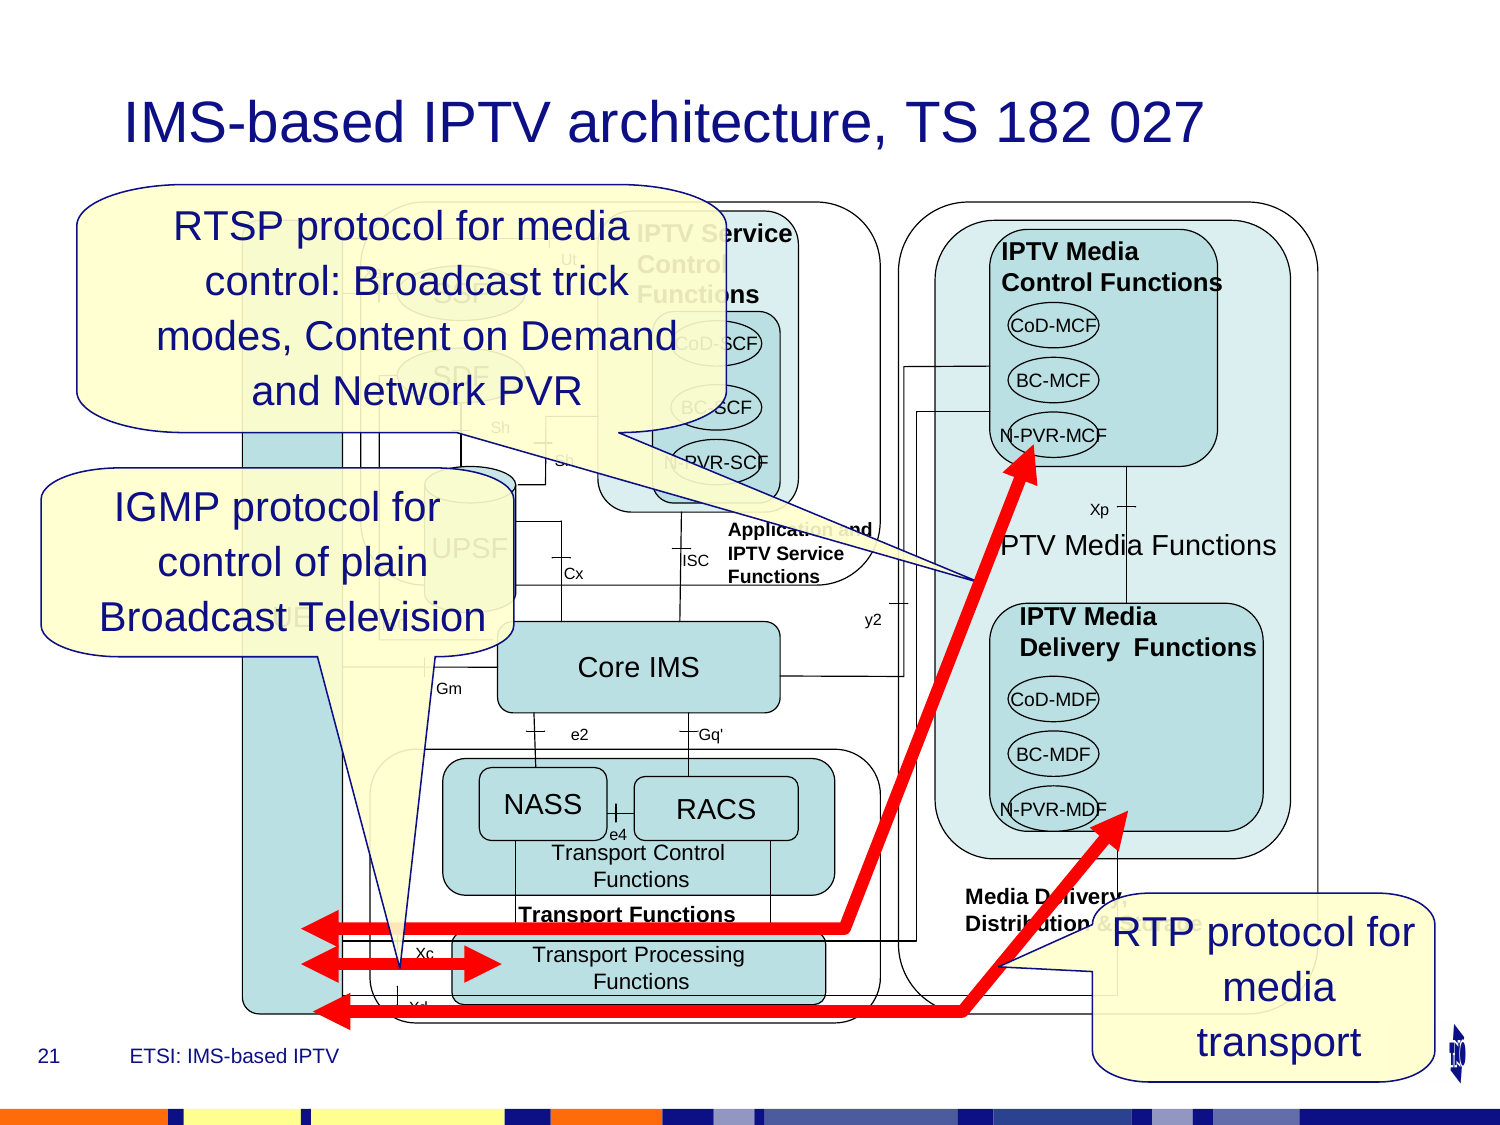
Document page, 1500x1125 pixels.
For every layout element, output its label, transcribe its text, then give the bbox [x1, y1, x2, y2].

text_box RTSP protocol for media control: Broadcast trick modes, Content on Demand and Network PVR [76, 184, 973, 581]
picture [183, 433, 973, 922]
text_box IGMP protocol for control of plain Broadcast Television [41, 467, 514, 969]
picture [183, 178, 1341, 1047]
picture [339, 935, 396, 958]
title IMS-based IPTV architecture, TS 182 027 [123, 90, 1364, 225]
text_box RTP protocol for media transport [998, 893, 1435, 1083]
